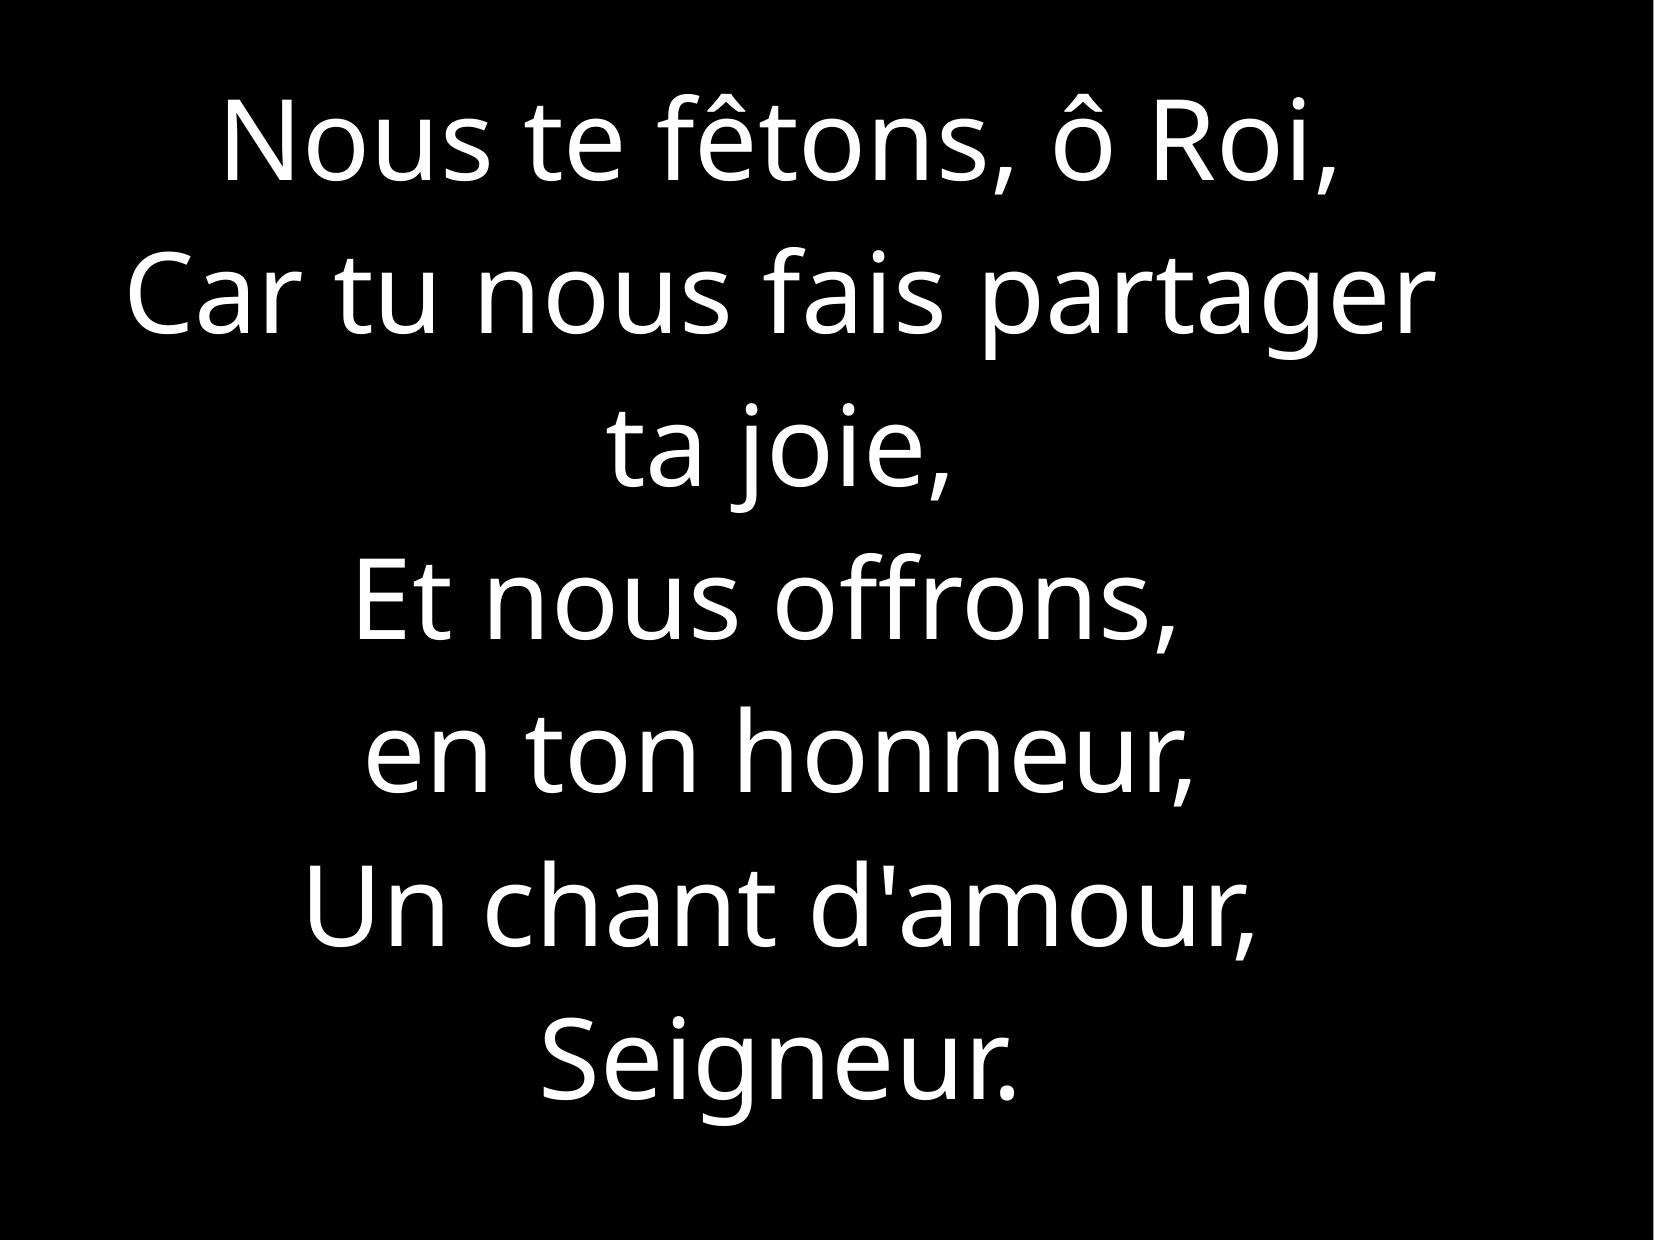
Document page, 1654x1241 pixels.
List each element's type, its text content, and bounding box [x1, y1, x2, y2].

subtitle Nous te fêtons, ô Roi, Car tu nous fais partager ta joie, Et nous offrons, en ton honneur, Un chant d'amour, Seigneur. [106, 47, 1457, 1145]
